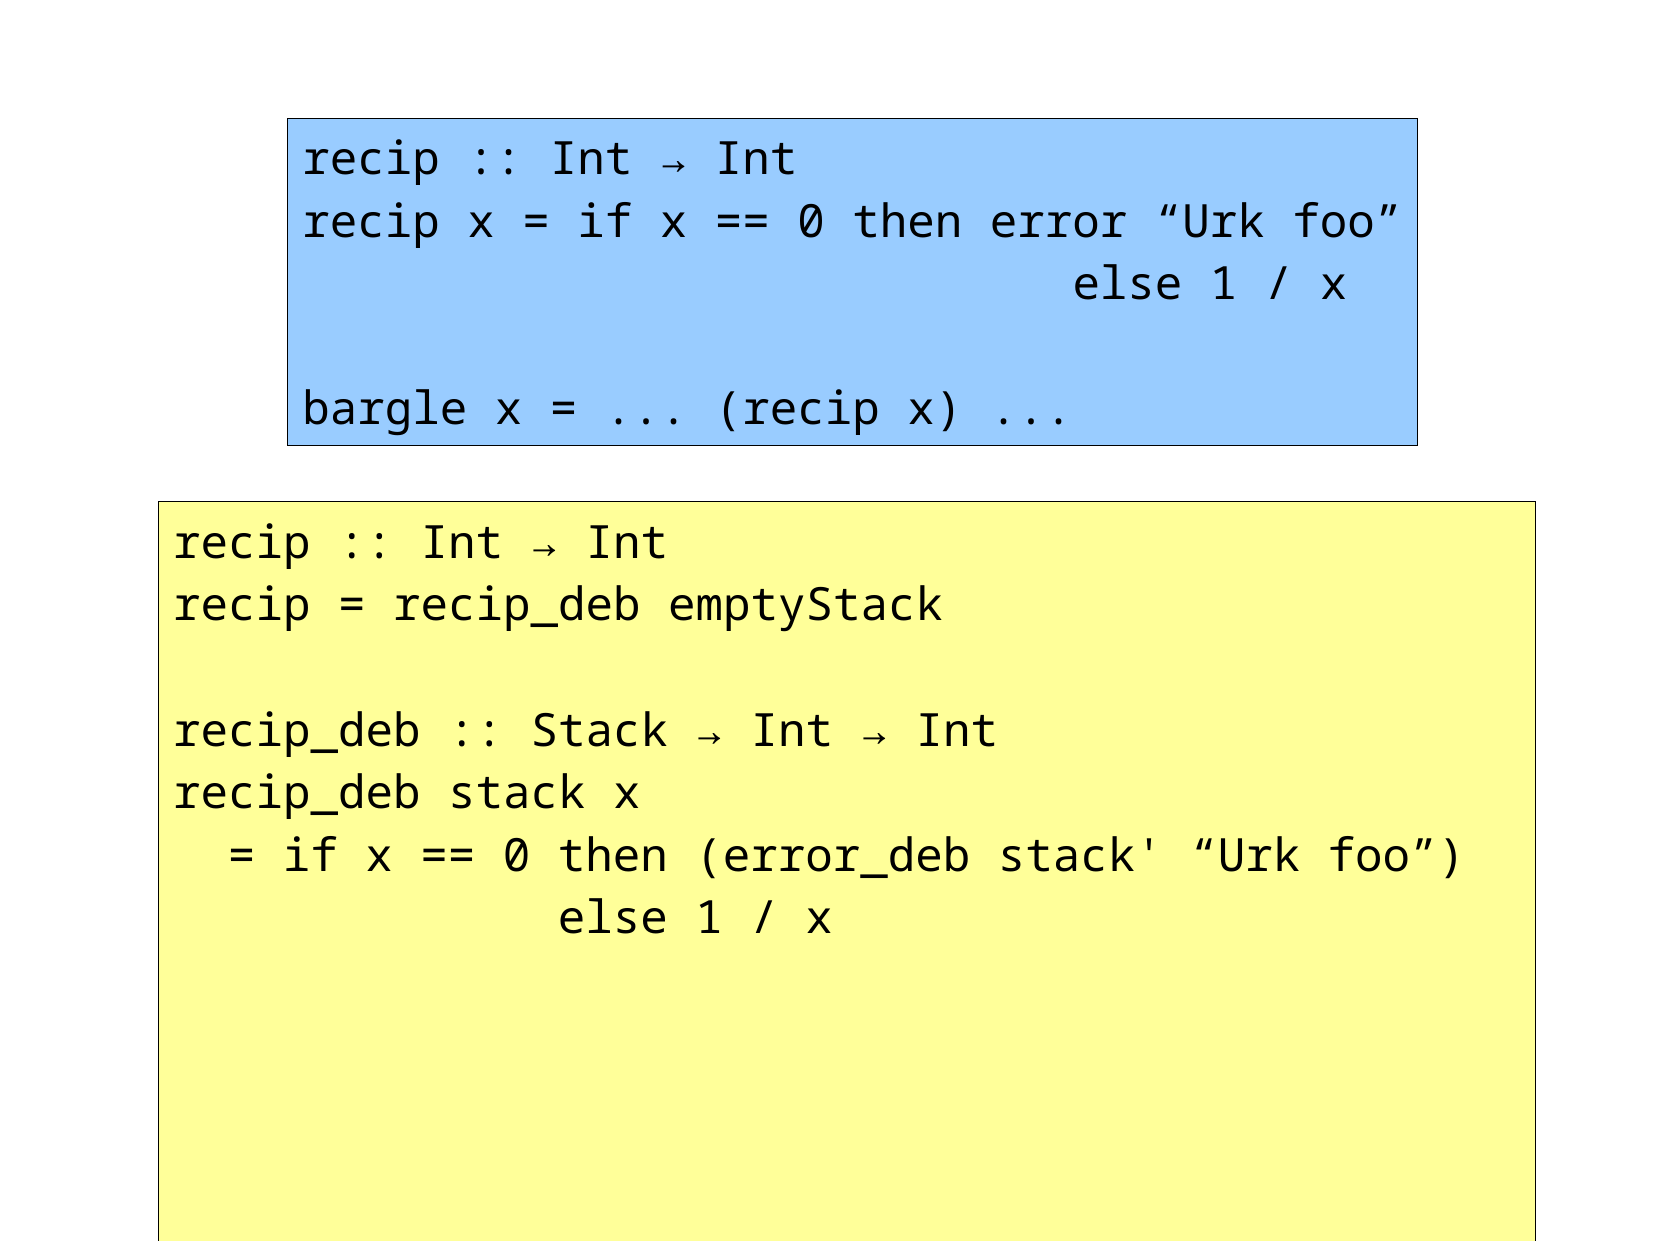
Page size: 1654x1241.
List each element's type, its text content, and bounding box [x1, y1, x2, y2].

text_box recip :: Int → Int recip x = if x == 0 then error “Urk foo” else 1 / x bargle x = ... (recip x) ... [287, 118, 1418, 400]
text_box recip :: Int → Int recip = recip_deb emptyStack recip_deb :: Stack → Int → Int recip_deb stack x = if x == 0 then (error_deb stack' “Urk foo”) else 1 / x where stack' = push “in recip:Ex.hs:14,25” bargle_deb stack x = ... (recip_deb stack' x) ... where stack' = push “in bargle:Ex.hs:17,32” [158, 501, 1536, 1210]
